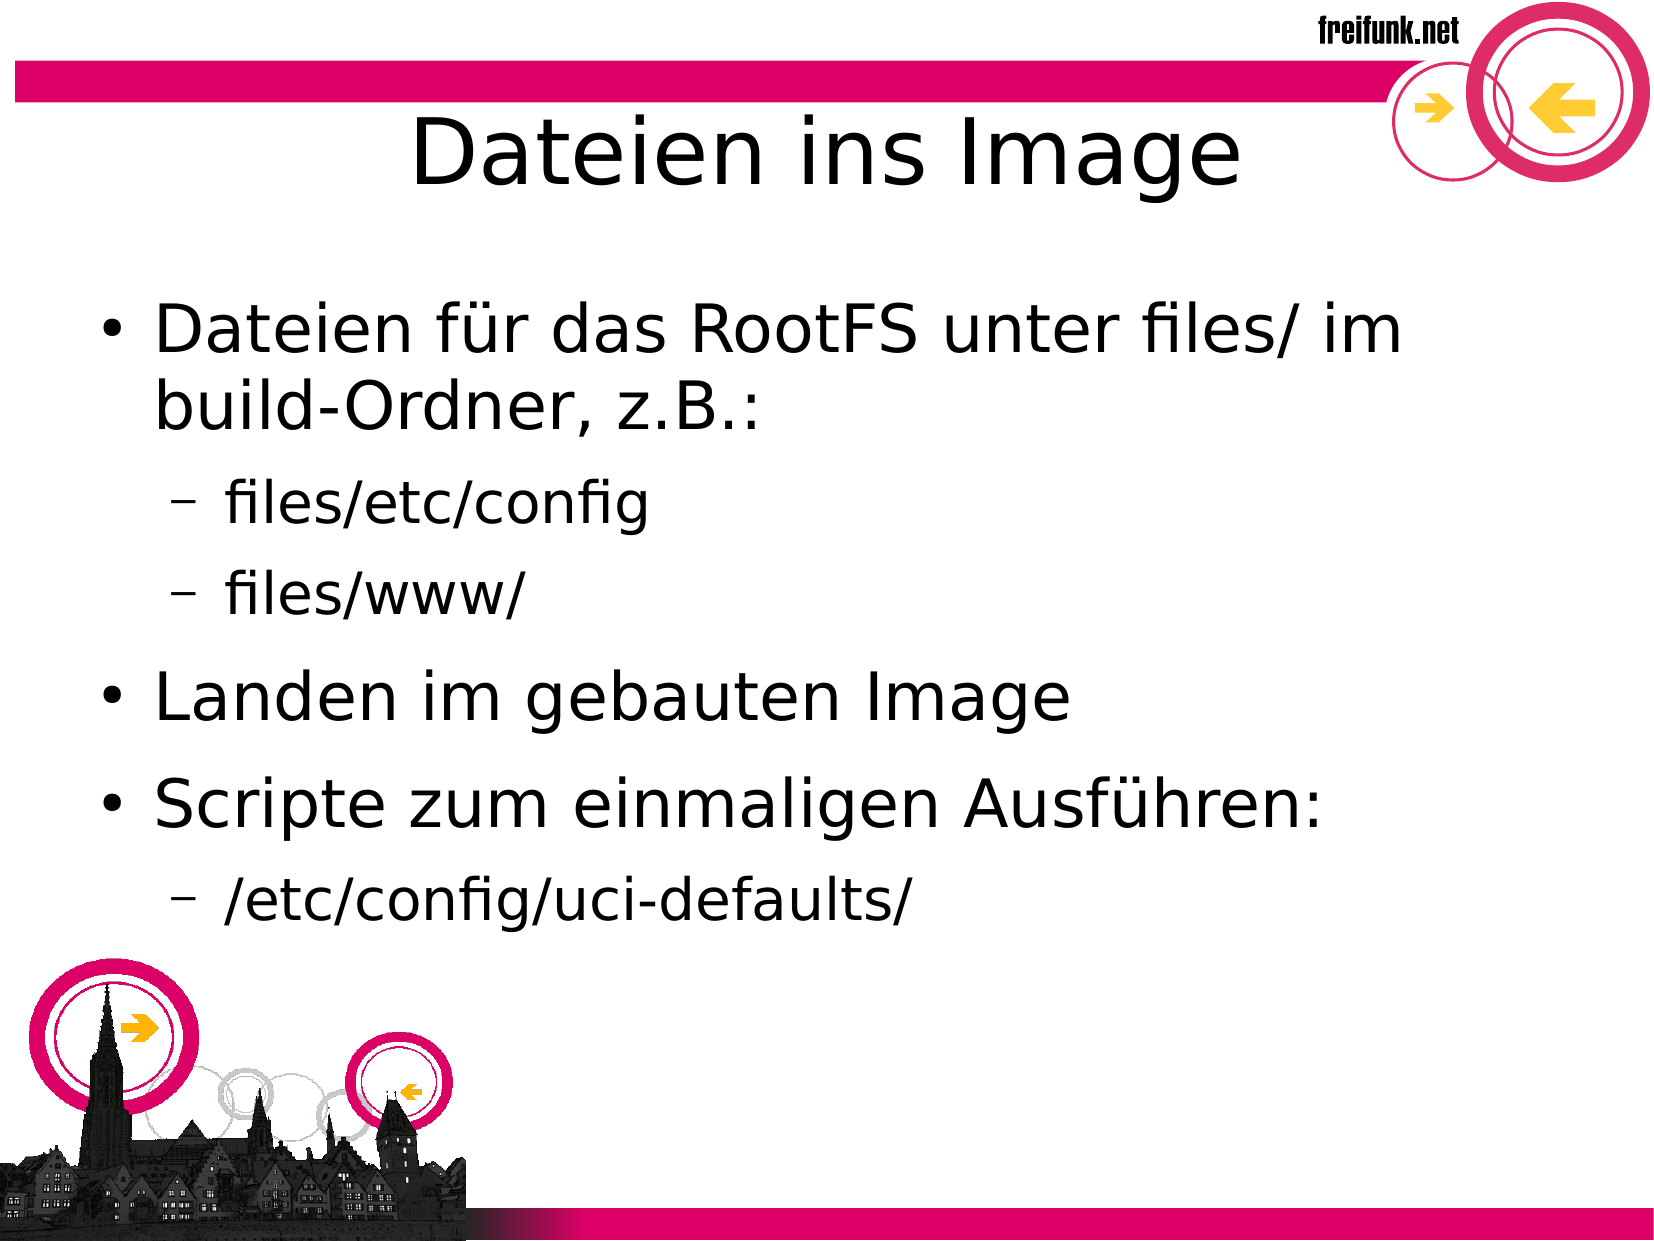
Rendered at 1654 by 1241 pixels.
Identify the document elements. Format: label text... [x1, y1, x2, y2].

list Dateien für das RootFS unter files/ im build-Ordner, z.B.: files/etc/config files/www/ Landen im gebauten Image Scripte zum einmaligen Ausführen: /etc/config/uci-defaults/ [82, 290, 1571, 1010]
title Dateien ins Image [82, 49, 1571, 257]
